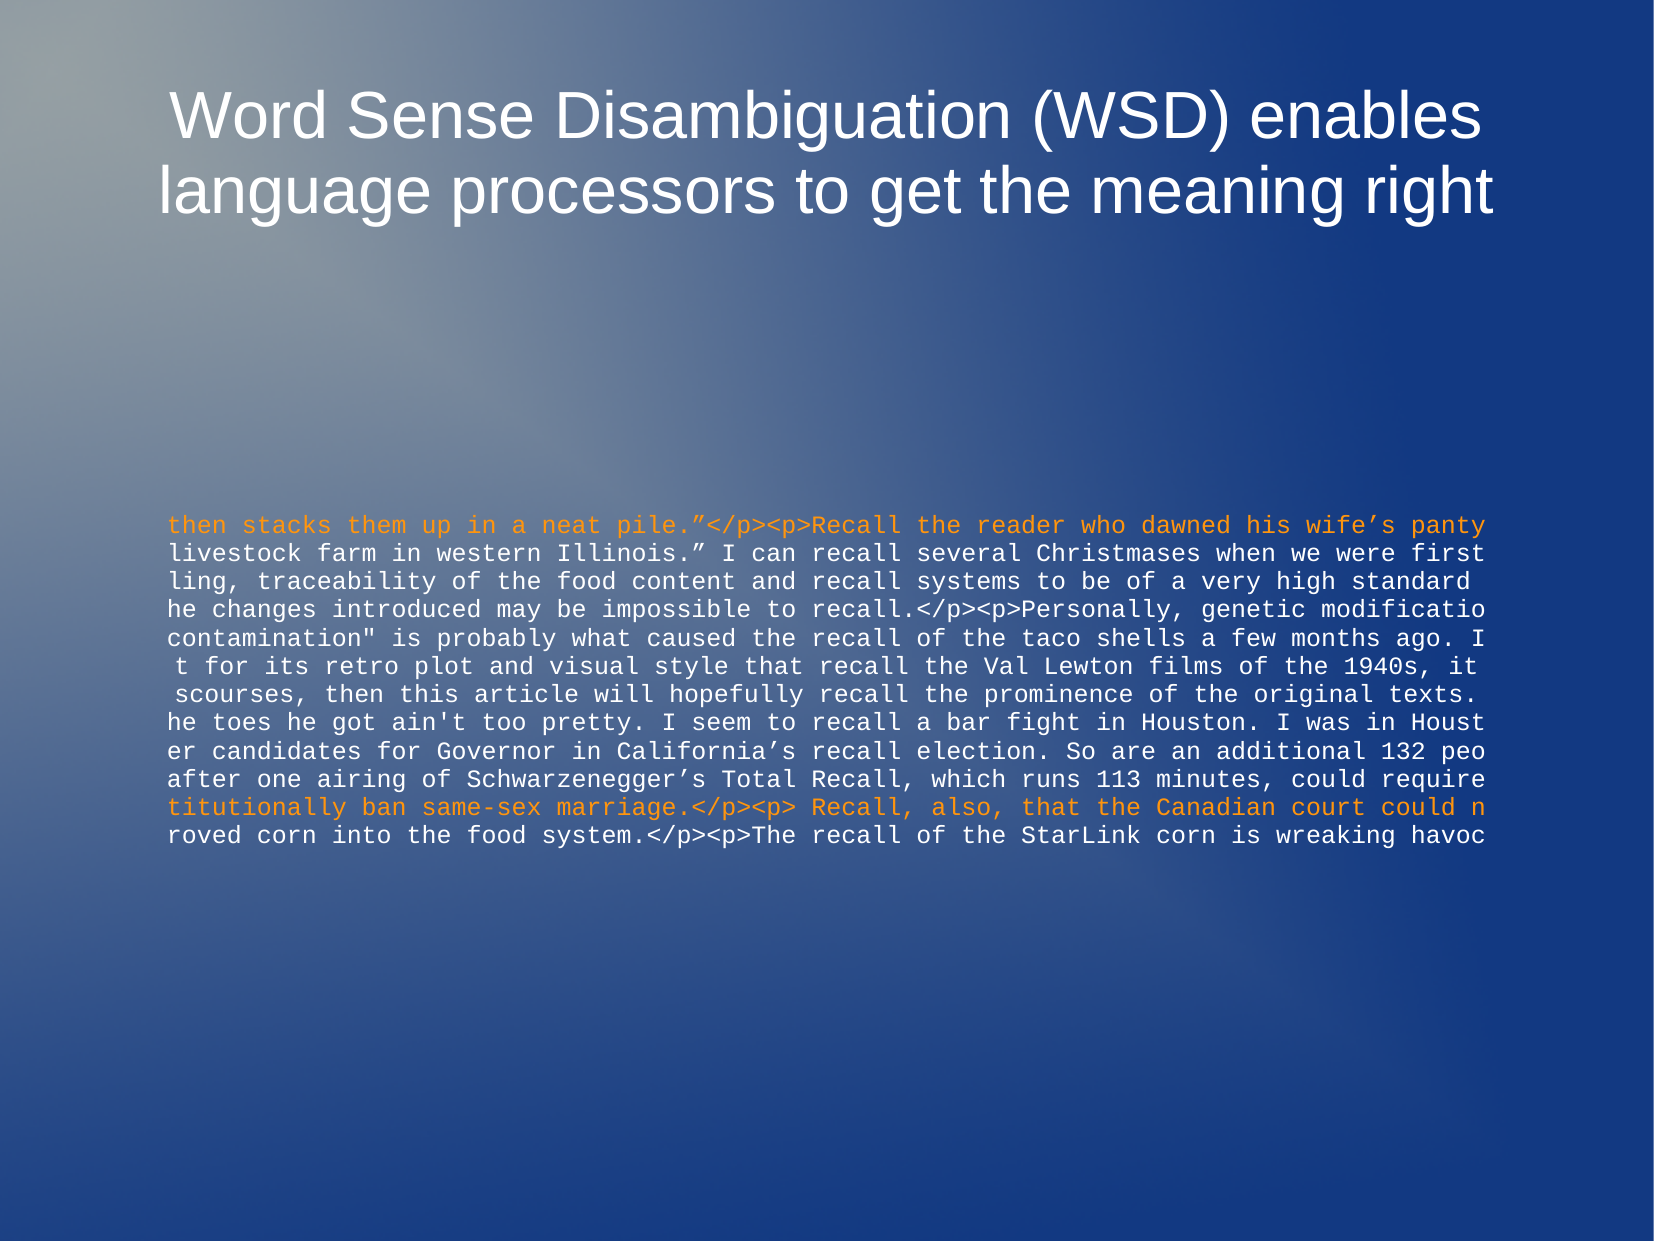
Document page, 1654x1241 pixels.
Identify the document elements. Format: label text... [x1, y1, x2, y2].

title Word Sense Disambiguation (WSD) enables language processors to get the meaning right [82, 56, 1571, 250]
subtitle then stacks them up in a neat pile.”</p><p>Recall the reader who dawned his wife’s panty livestock farm in western Illinois.” I can recall several Christmases when we were first ling, traceability of the food content and recall systems to be of a very high standard he changes introduced may be impossible to recall.</p><p>Personally, genetic modificatio contamination" is probably what caused the recall of the taco shells a few months ago. I t for its retro plot and visual style that recall the Val Lewton films of the 1940s, it scourses, then this article will hopefully recall the prominence of the original texts. he toes he got ain't too pretty. I seem to recall a bar fight in Houston. I was in Houst er candidates for Governor in California’s recall election. So are an additional 132 peo after one airing of Schwarzenegger’s Total Recall, which runs 113 minutes, could require titutionally ban same-sex marriage.</p><p> Recall, also, that the Canadian court could n roved corn into the food system.</p><p>The recall of the StarLink corn is wreaking havoc ﻿ [82, 297, 1571, 1102]
picture [0, 0, 1654, 1241]
